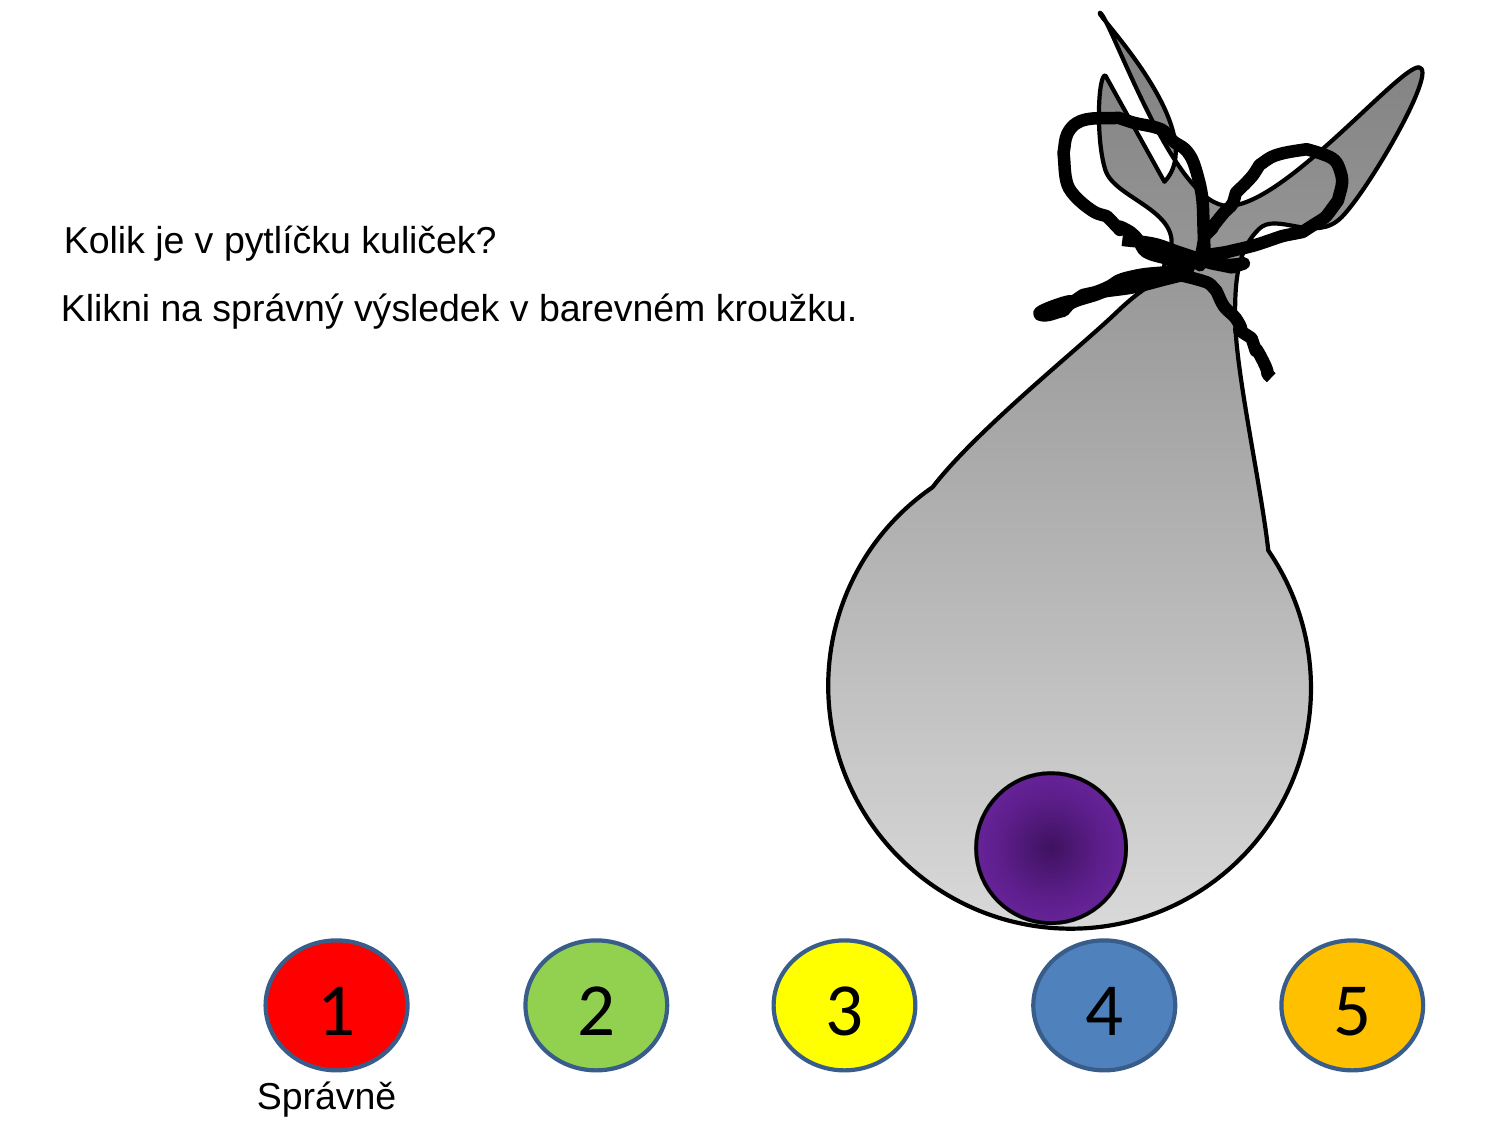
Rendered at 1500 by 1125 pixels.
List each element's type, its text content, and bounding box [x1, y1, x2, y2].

text_box 5 [1281, 940, 1424, 1071]
text_box Kolik je v pytlíčku kuliček? [49, 207, 512, 231]
text_box Správně [242, 1064, 431, 1125]
text_box 4 [1033, 940, 1176, 1071]
text_box [1209, 199, 1222, 218]
text_box 2 [525, 940, 668, 1071]
text_box 1 [265, 940, 408, 1064]
text_box [1099, 125, 1197, 250]
text_box [1194, 269, 1238, 308]
text_box [1323, 67, 1423, 228]
text_box [828, 282, 1311, 922]
text_box [1211, 158, 1335, 247]
text_box [1099, 12, 1173, 130]
text_box Klikni na správný výsledek v barevném kroužku. [46, 231, 873, 338]
text_box [1098, 75, 1127, 113]
text_box [1028, 925, 1113, 929]
text_box 3 [773, 940, 916, 1071]
picture [974, 771, 1128, 925]
